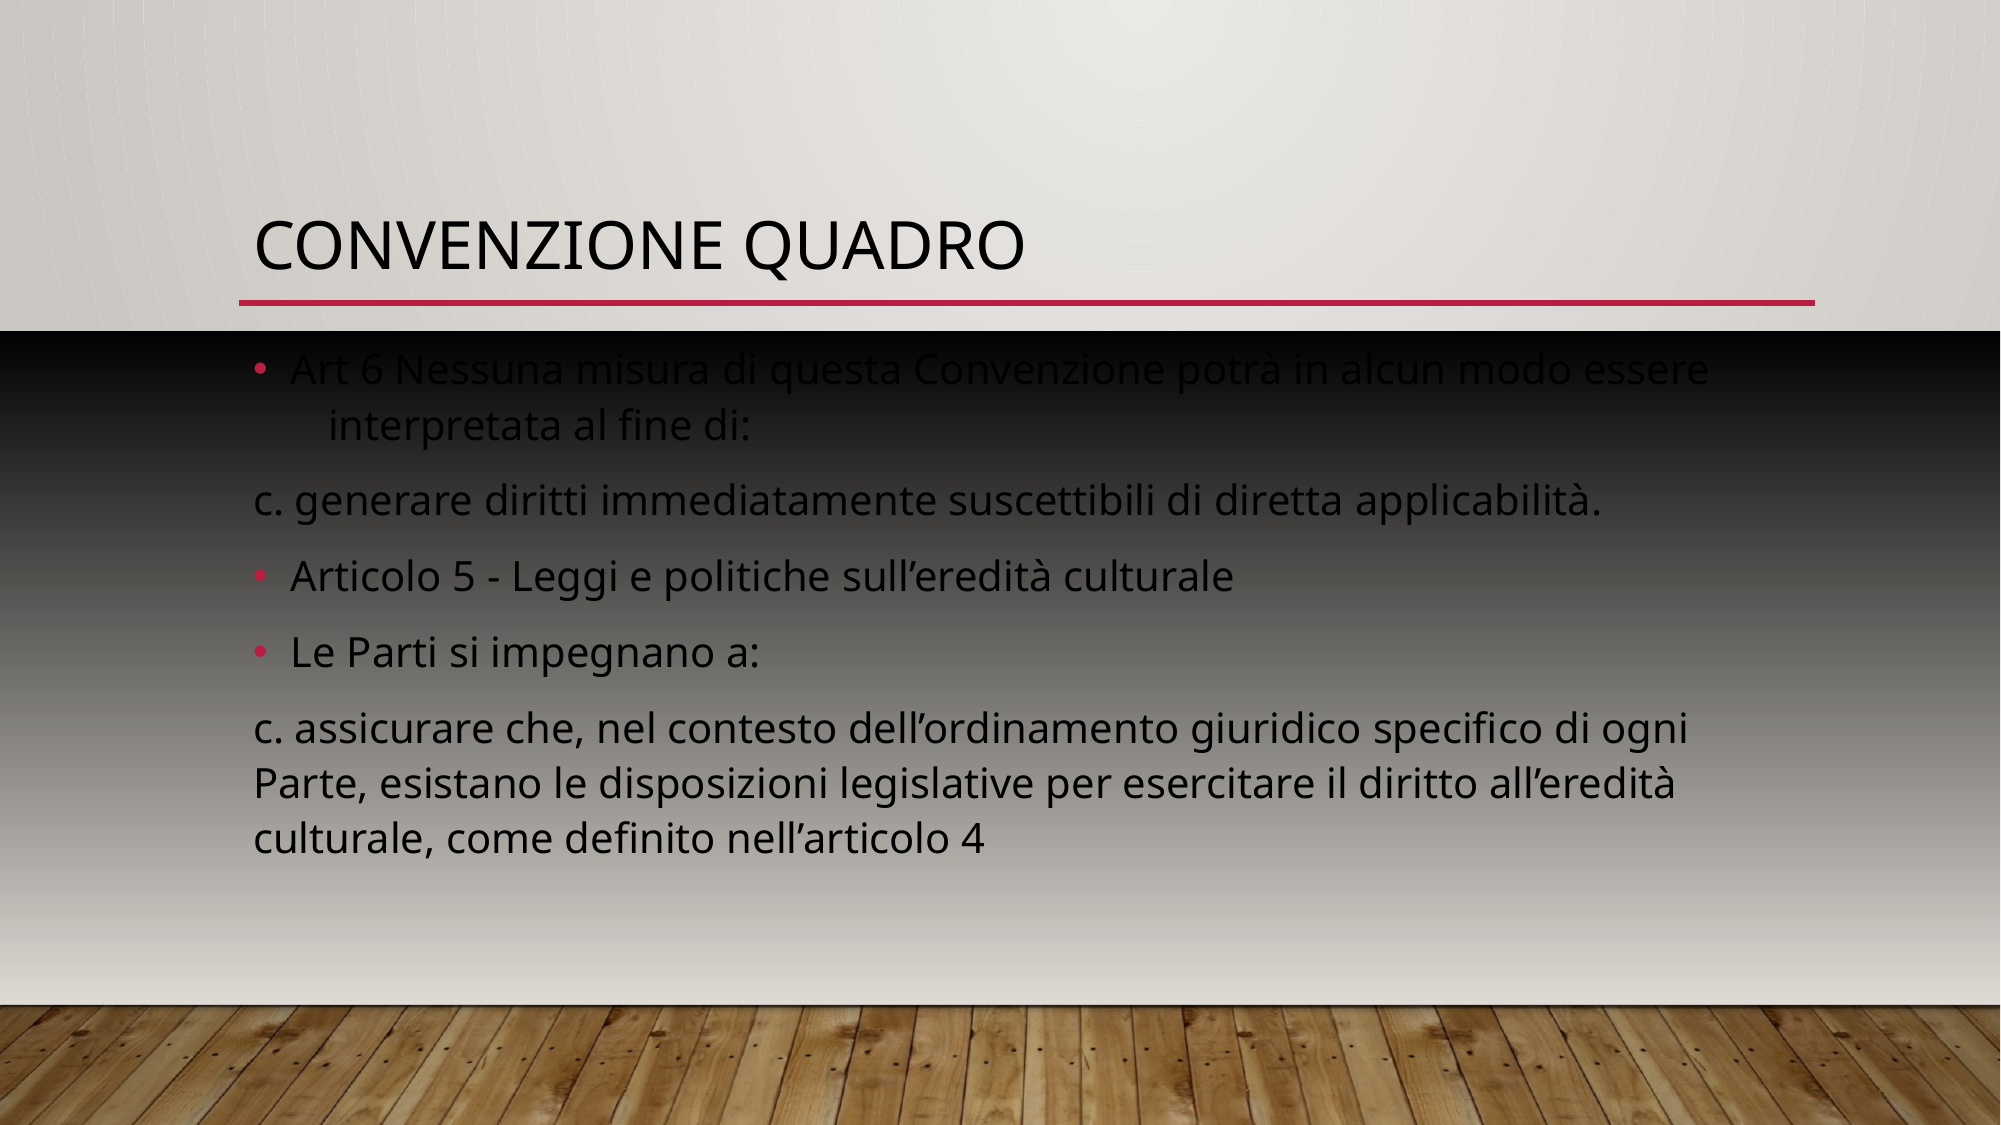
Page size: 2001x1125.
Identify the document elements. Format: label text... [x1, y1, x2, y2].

title Convenzione quadro [238, 131, 1814, 305]
list Art 6 Nessuna misura di questa Convenzione potrà in alcun modo essere interpretata al fine di: c. generare diritti immediatamente suscettibili di diretta applicabilità. Articolo 5 - Leggi e politiche sull’eredità culturale Le Parti si impegnano a: c. assicurare che, nel contesto dell’ordinamento giuridico specifico di ogni Parte, esistano le disposizioni legislative per esercitare il diritto all’eredità culturale, come definito nell’articolo 4 [238, 330, 1814, 897]
